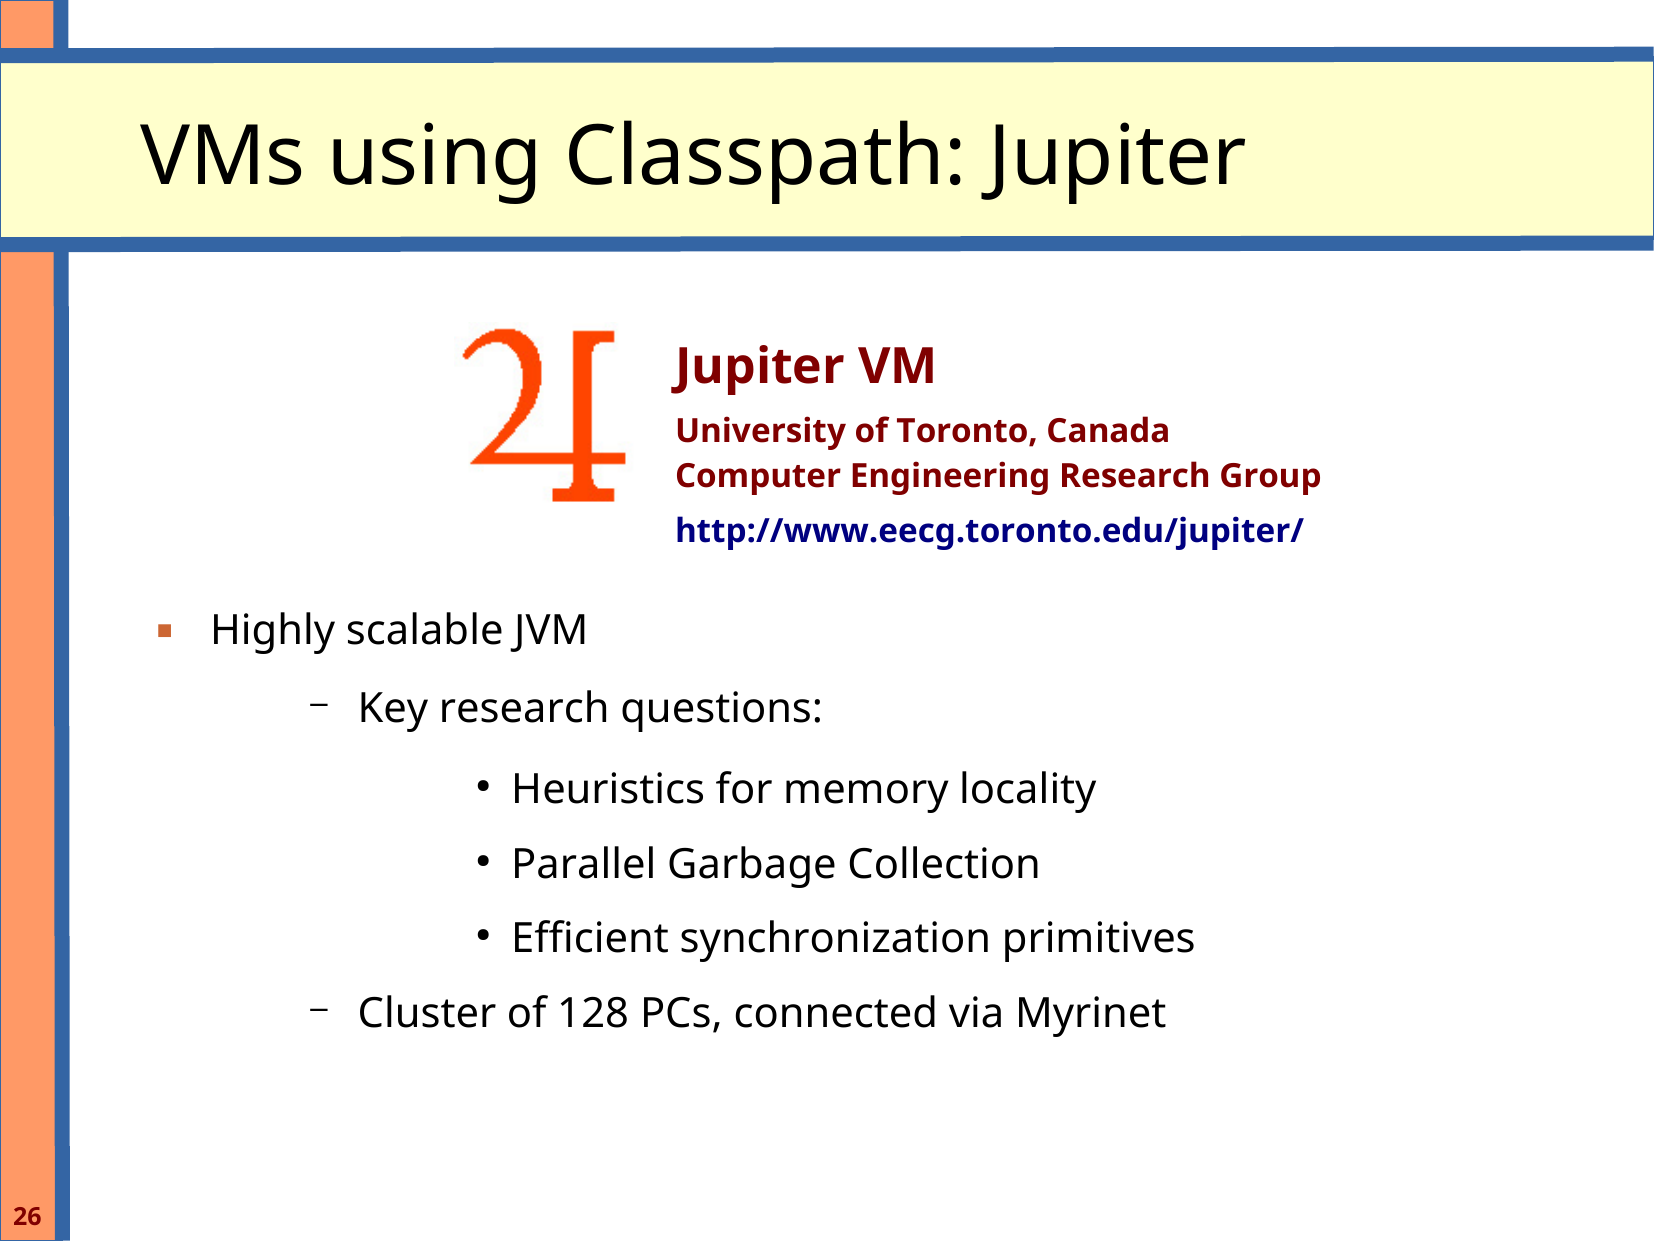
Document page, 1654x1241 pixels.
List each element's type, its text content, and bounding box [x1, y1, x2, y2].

list Highly scalable JVM Key research questions: Heuristics for memory locality Parallel Garbage Collection Efficient synchronization primitives Cluster of 128 PCs, connected via Myrinet [121, 600, 1534, 1206]
text_box Jupiter VM University of Toronto, Canada Computer Engineering Research Group http://www.eecg.toronto.edu/jupiter/ [675, 330, 1483, 542]
title VMs using Classpath: Jupiter [105, 93, 1442, 212]
picture [454, 322, 637, 517]
